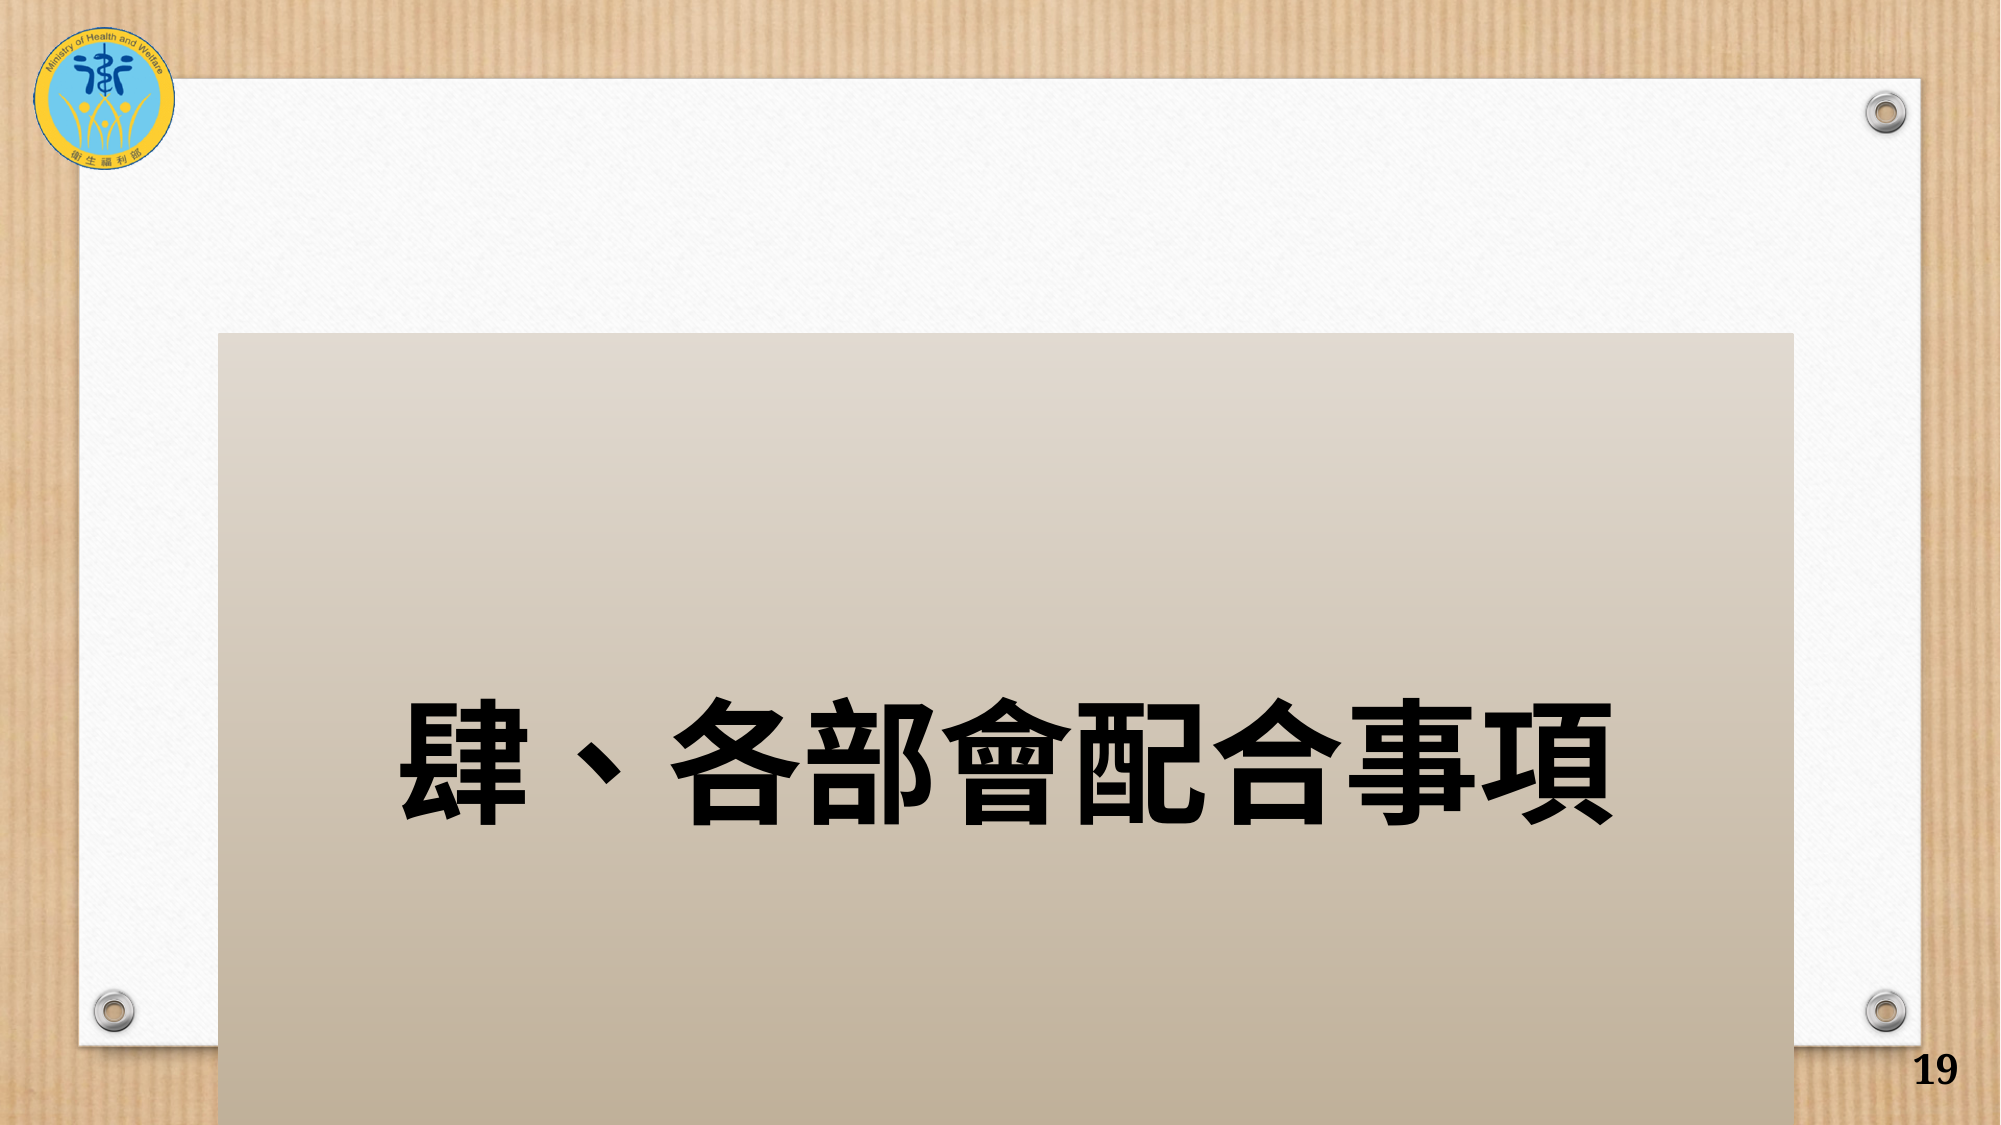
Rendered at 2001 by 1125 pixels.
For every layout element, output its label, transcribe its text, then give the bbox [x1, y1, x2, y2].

picture [0, 0, 2001, 1125]
text_box 肆、各部會配合事項 [218, 333, 1794, 1125]
slide_number <編號> [1884, 1048, 1974, 1095]
